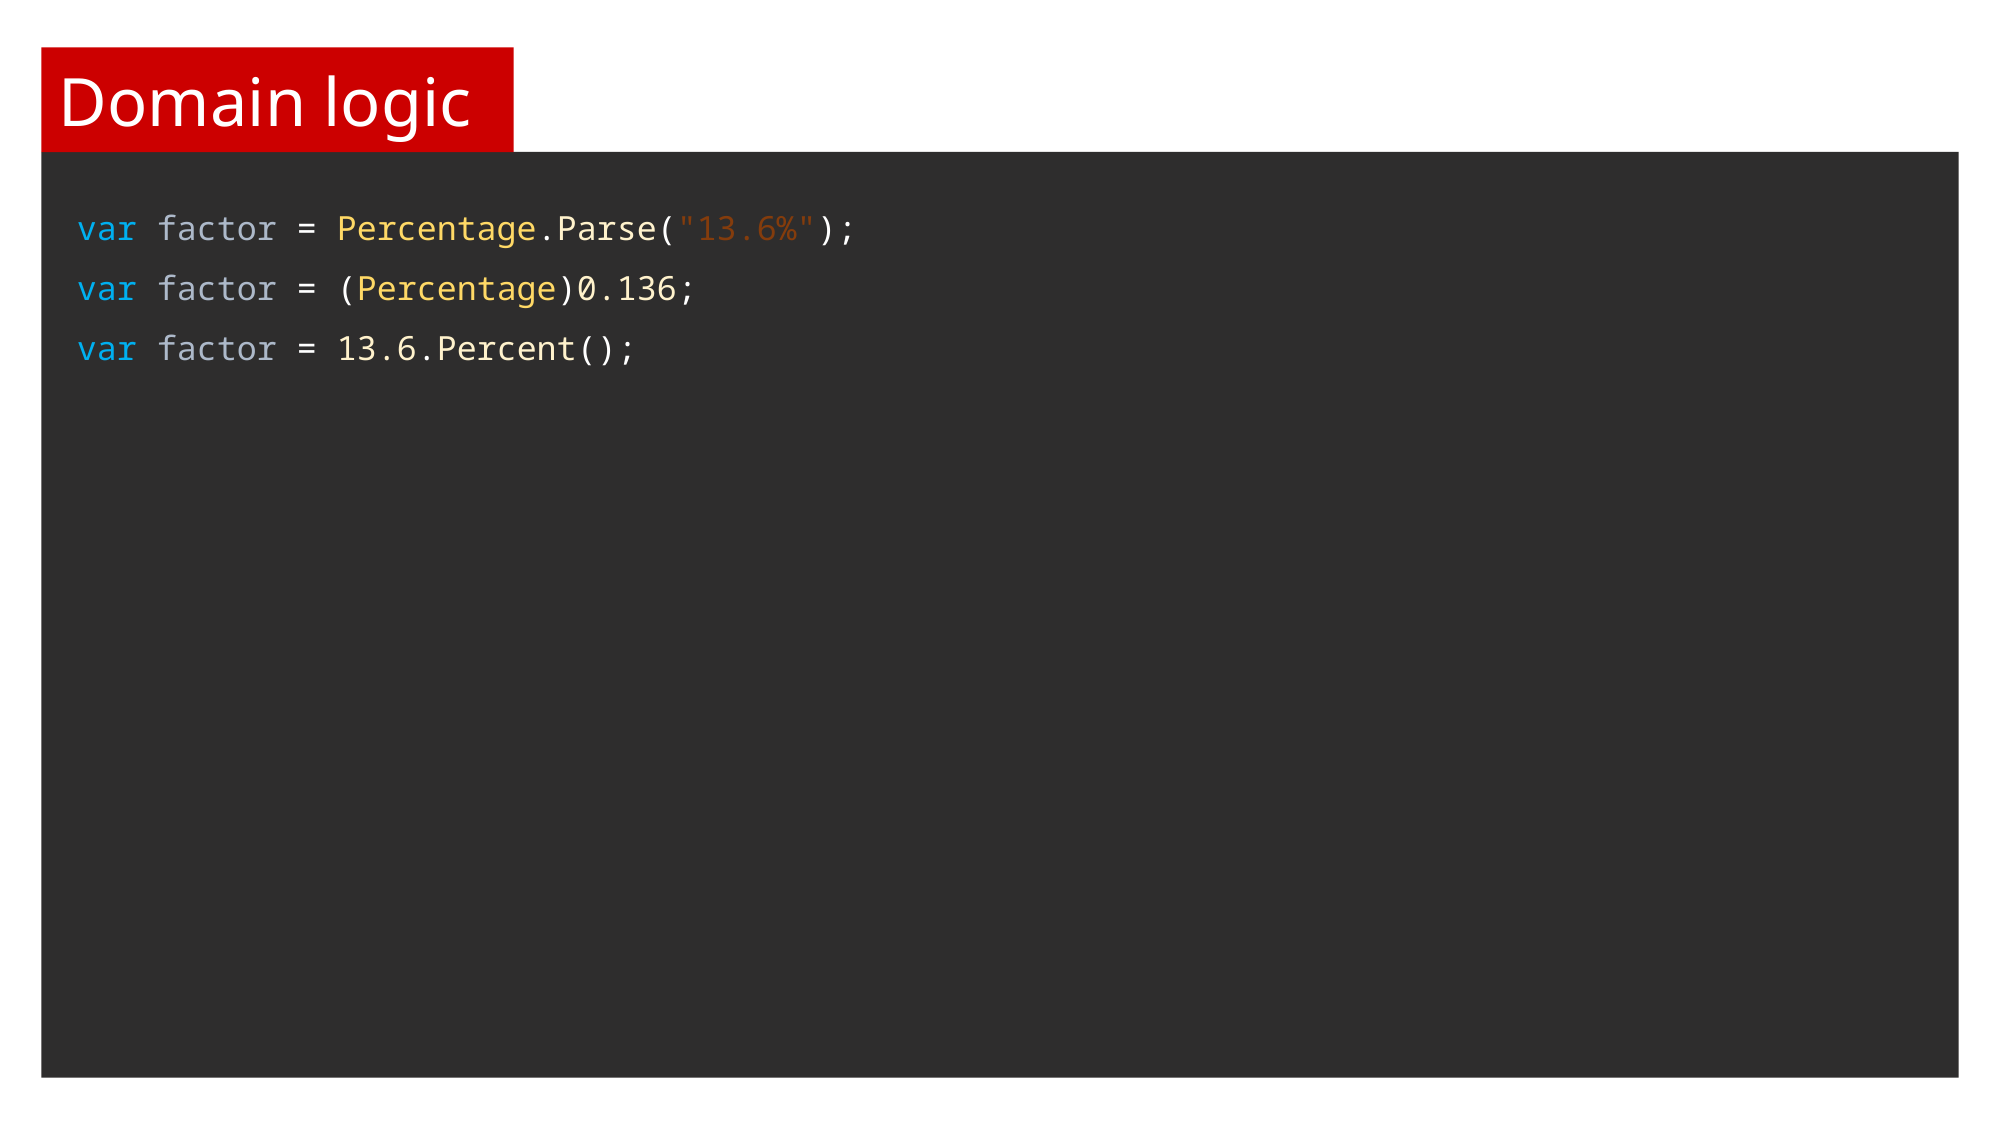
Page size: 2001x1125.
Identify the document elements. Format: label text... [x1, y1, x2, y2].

text_box [41, 152, 1959, 1078]
text_box var factor = Percentage.Parse("13.6%"); var factor = (Percentage)0.136; var factor = 13.6.Percent(); [41, 152, 1602, 370]
text_box Domain logic [41, 47, 514, 153]
